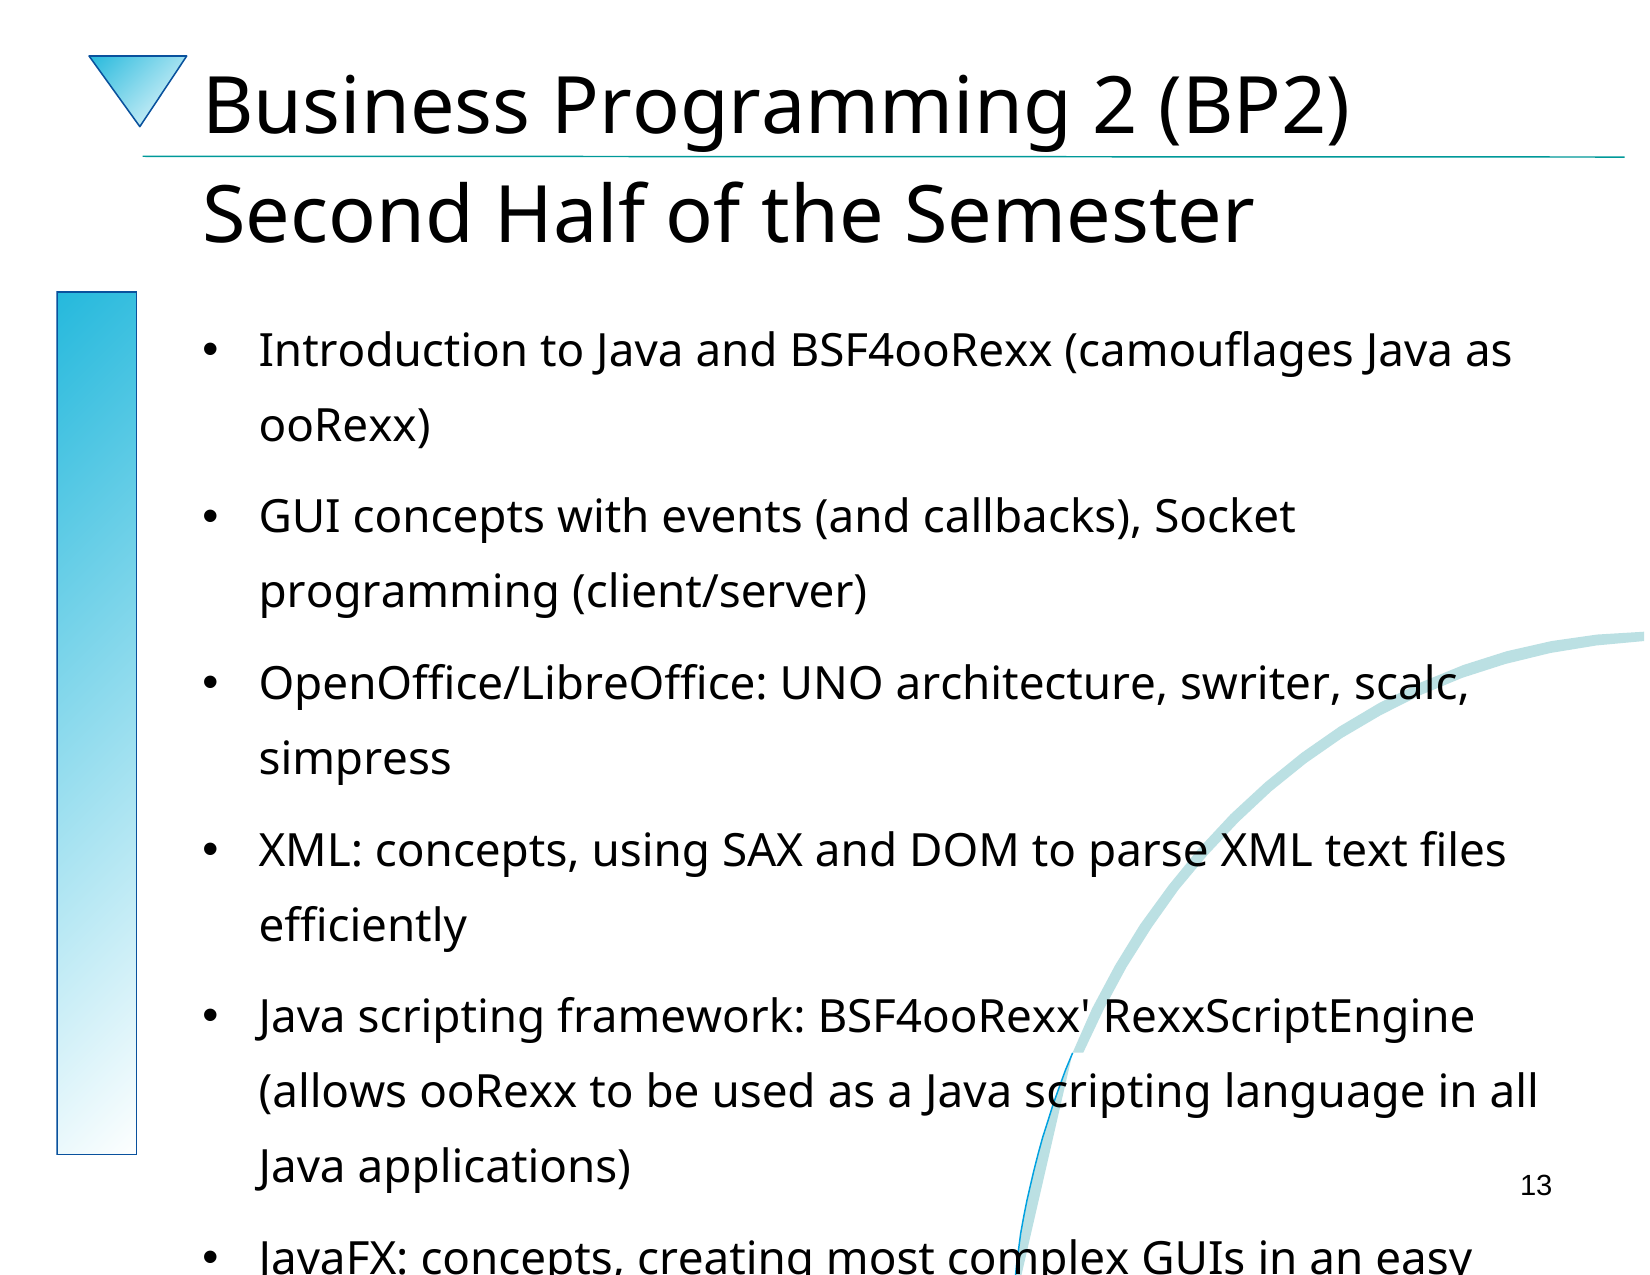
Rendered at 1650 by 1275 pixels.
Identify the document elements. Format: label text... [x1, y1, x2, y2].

title Business Programming 2 (BP2) Second Half of the Semester [187, 46, 1617, 268]
list Introduction to Java and BSF4ooRexx (camouflages Java as ooRexx) GUI concepts with events (and callbacks), Socket programming (client/server) OpenOffice/LibreOffice: UNO architecture, swriter, scalc, simpress XML: concepts, using SAX and DOM to parse XML text files efficiently Java scripting framework: BSF4ooRexx' RexxScriptEngine (allows ooRexx to be used as a Java scripting language in all Java applications) JavaFX: concepts, creating most complex GUIs in an easy manner Java module system, if students interested then .Net/CLR (support included in BSF4ooRexx) [187, 297, 1617, 1158]
